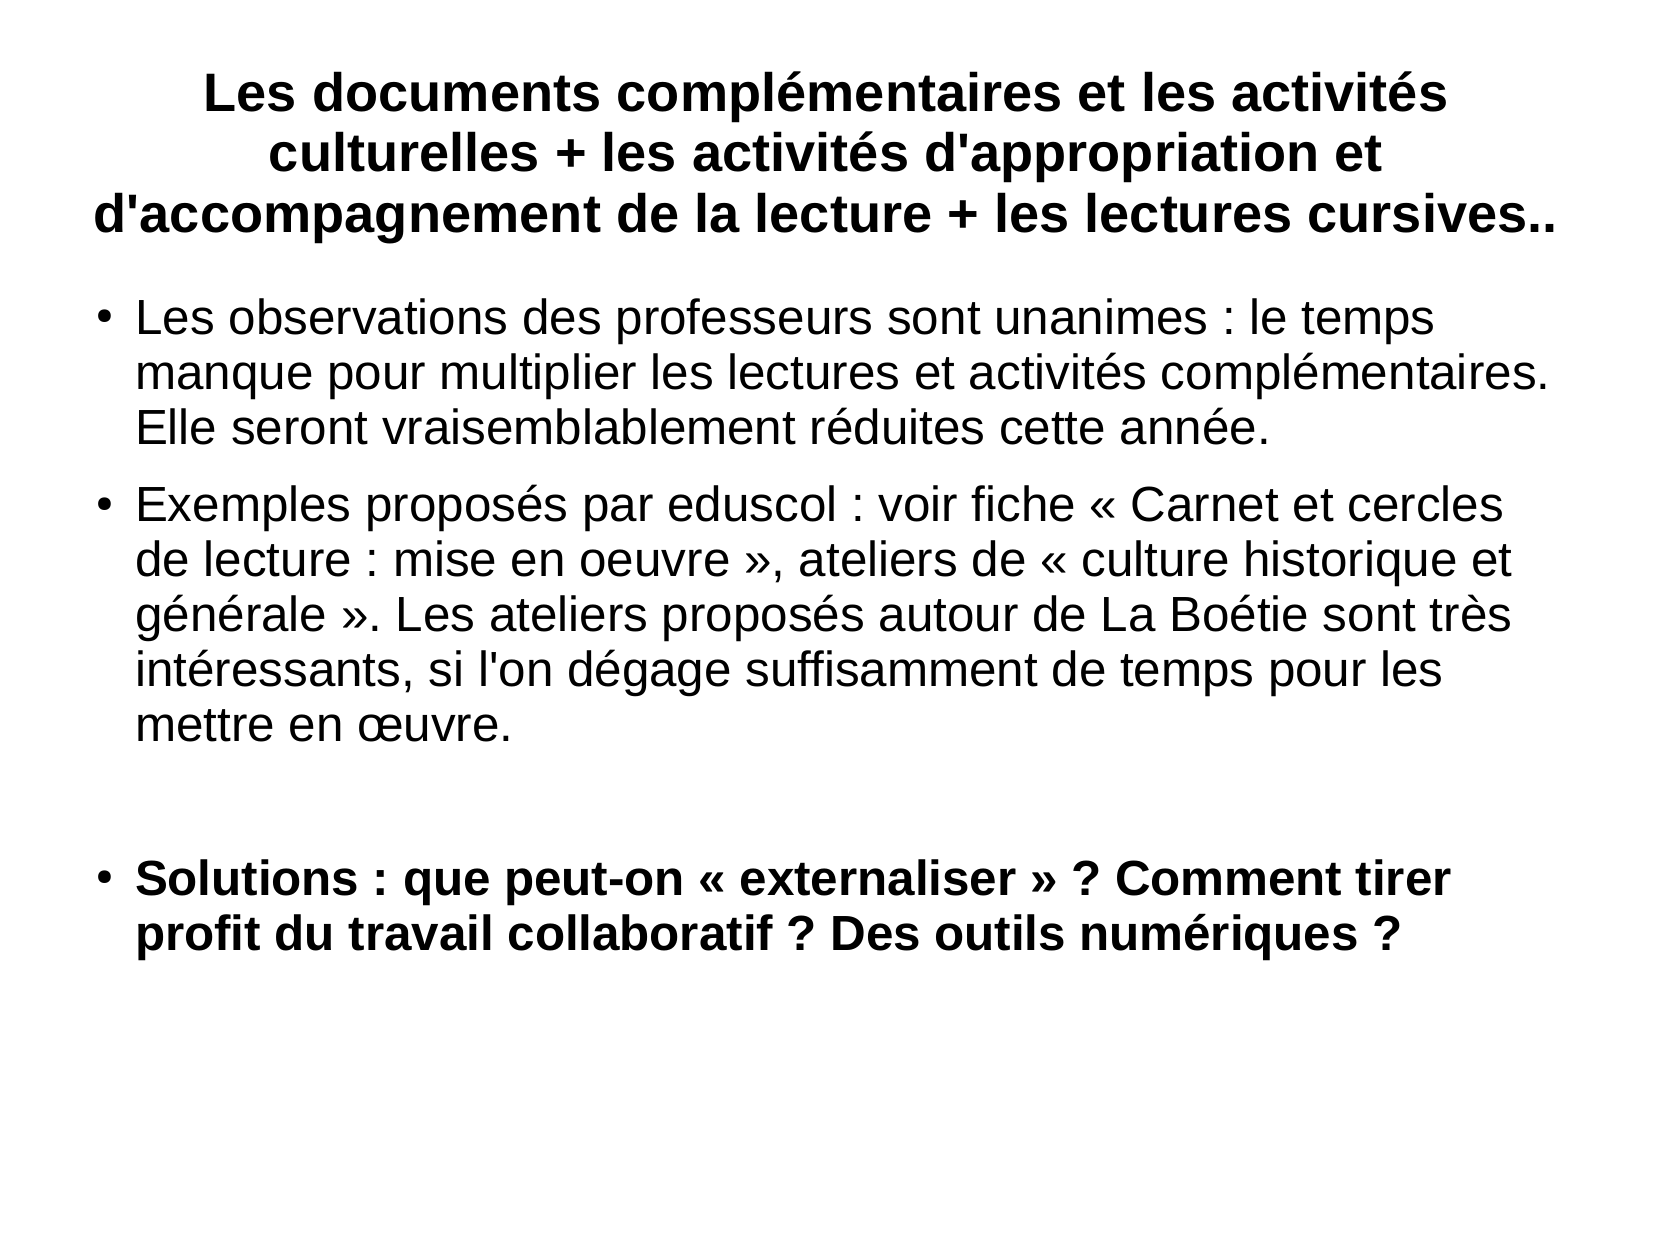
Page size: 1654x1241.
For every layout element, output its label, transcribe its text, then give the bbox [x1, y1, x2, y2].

list Les observations des professeurs sont unanimes : le temps manque pour multiplier les lectures et activités complémentaires. Elle seront vraisemblablement réduites cette année. Exemples proposés par eduscol : voir fiche « Carnet et cercles de lecture : mise en oeuvre », ateliers de « culture historique et générale ». Les ateliers proposés autour de La Boétie sont très intéressants, si l'on dégage suffisamment de temps pour les mettre en œuvre. Solutions : que peut-on « externaliser » ? Comment tirer profit du travail collaboratif ? Des outils numériques ? [82, 290, 1571, 1010]
title Les documents complémentaires et les activités culturelles + les activités d'appropriation et d'accompagnement de la lecture + les lectures cursives.. [82, 40, 1571, 266]
